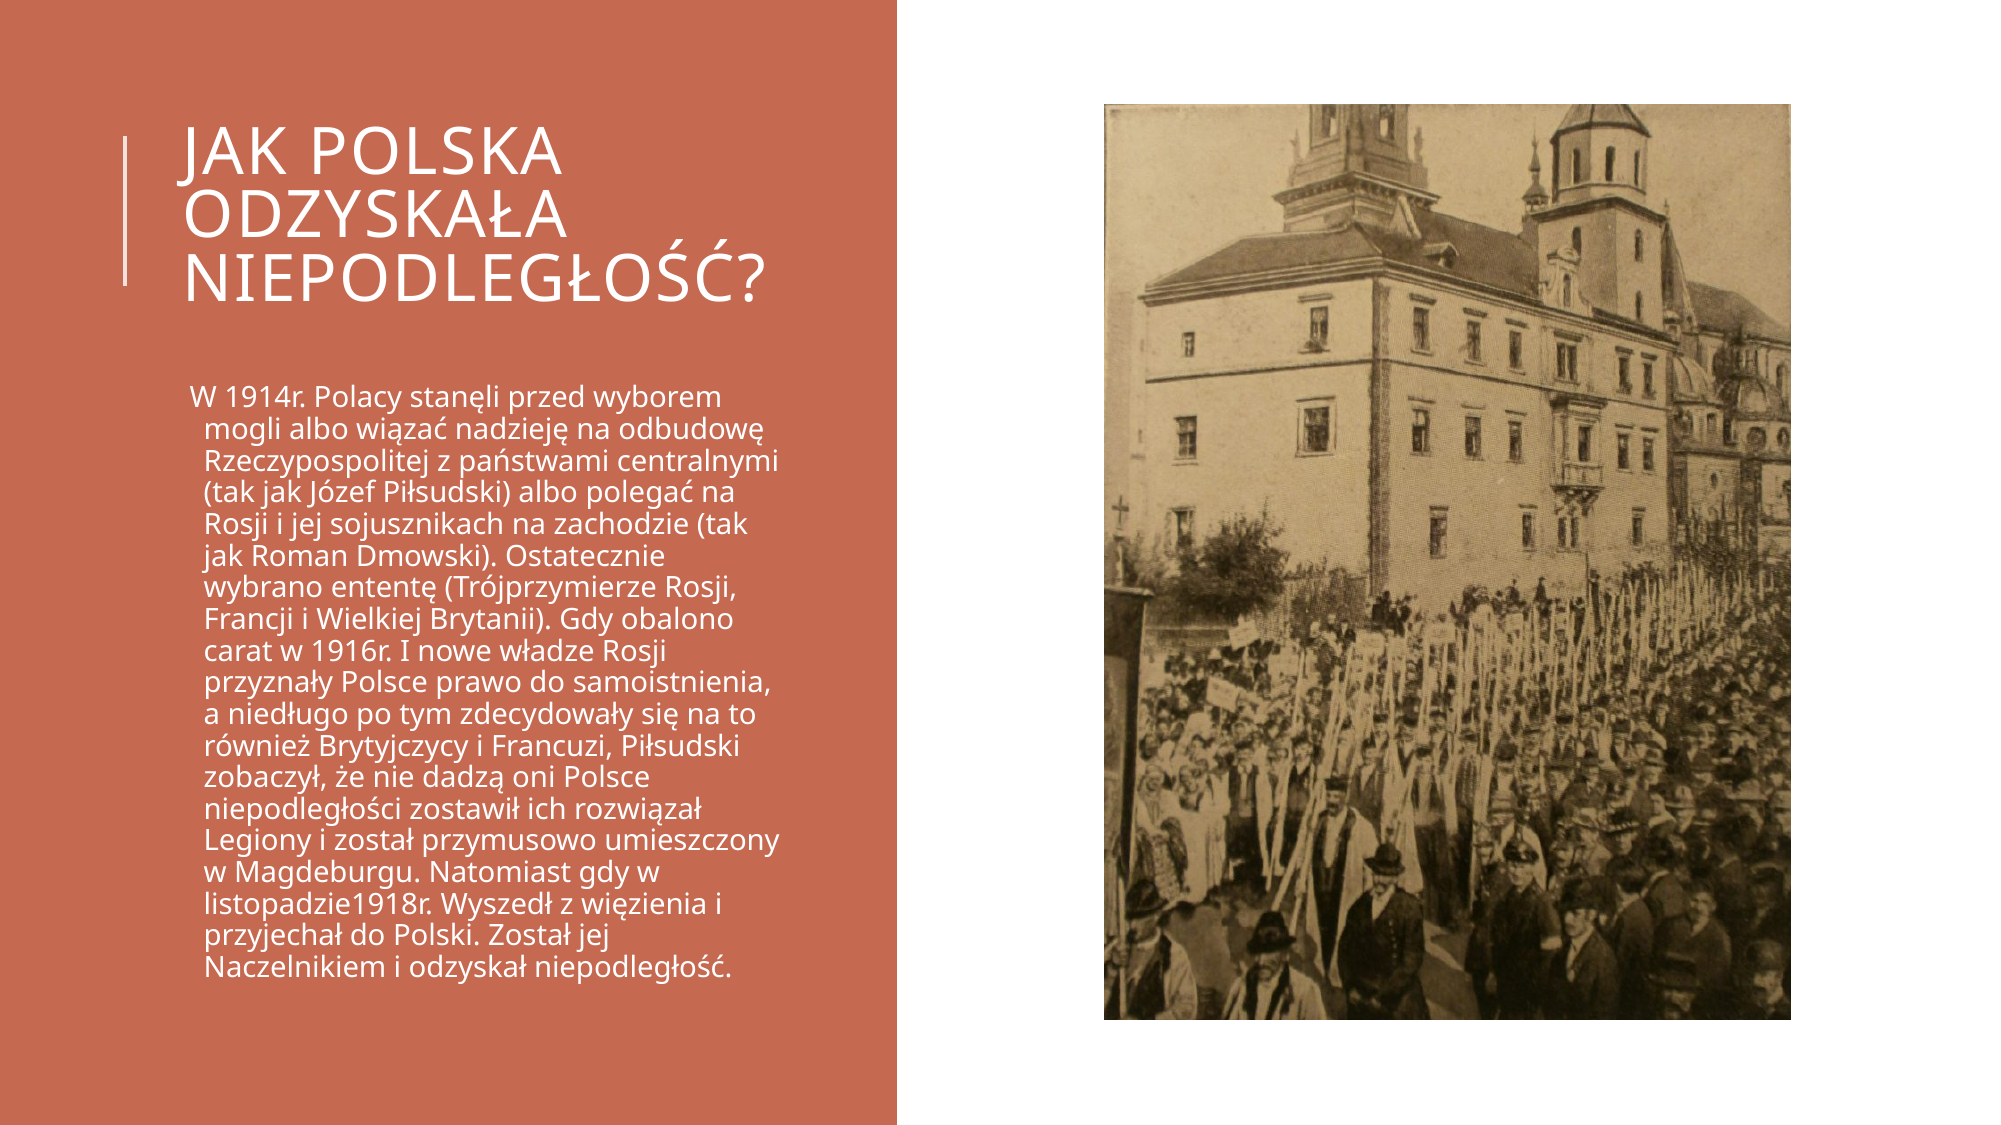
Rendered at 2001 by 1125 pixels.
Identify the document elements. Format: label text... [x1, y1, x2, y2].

title Jak Polska odzyskała Niepodległość? [168, 96, 788, 343]
list W 1914r. Polacy stanęli przed wyborem mogli albo wiązać nadzieję na odbudowę Rzeczypospolitej z państwami centralnymi (tak jak Józef Piłsudski) albo polegać na Rosji i jej sojusznikach na zachodzie (tak jak Roman Dmowski). Ostatecznie wybrano ententę (Trójprzymierze Rosji, Francji i Wielkiej Brytanii). Gdy obalono carat w 1916r. I nowe władze Rosji przyznały Polsce prawo do samoistnienia, a niedługo po tym zdecydowały się na to również Brytyjczycy i Francuzi, Piłsudski zobaczył, że nie dadzą oni Polsce niepodległości zostawił ich rozwiązał Legiony i został przymusowo umieszczony w Magdeburgu. Natomiast gdy w listopadzie1918r. Wyszedł z więzienia i przyjechał do Polski. Został jej Naczelnikiem i odzyskał niepodległość. [168, 375, 791, 1021]
picture [1104, 104, 1791, 1021]
text_box [0, 0, 897, 1125]
